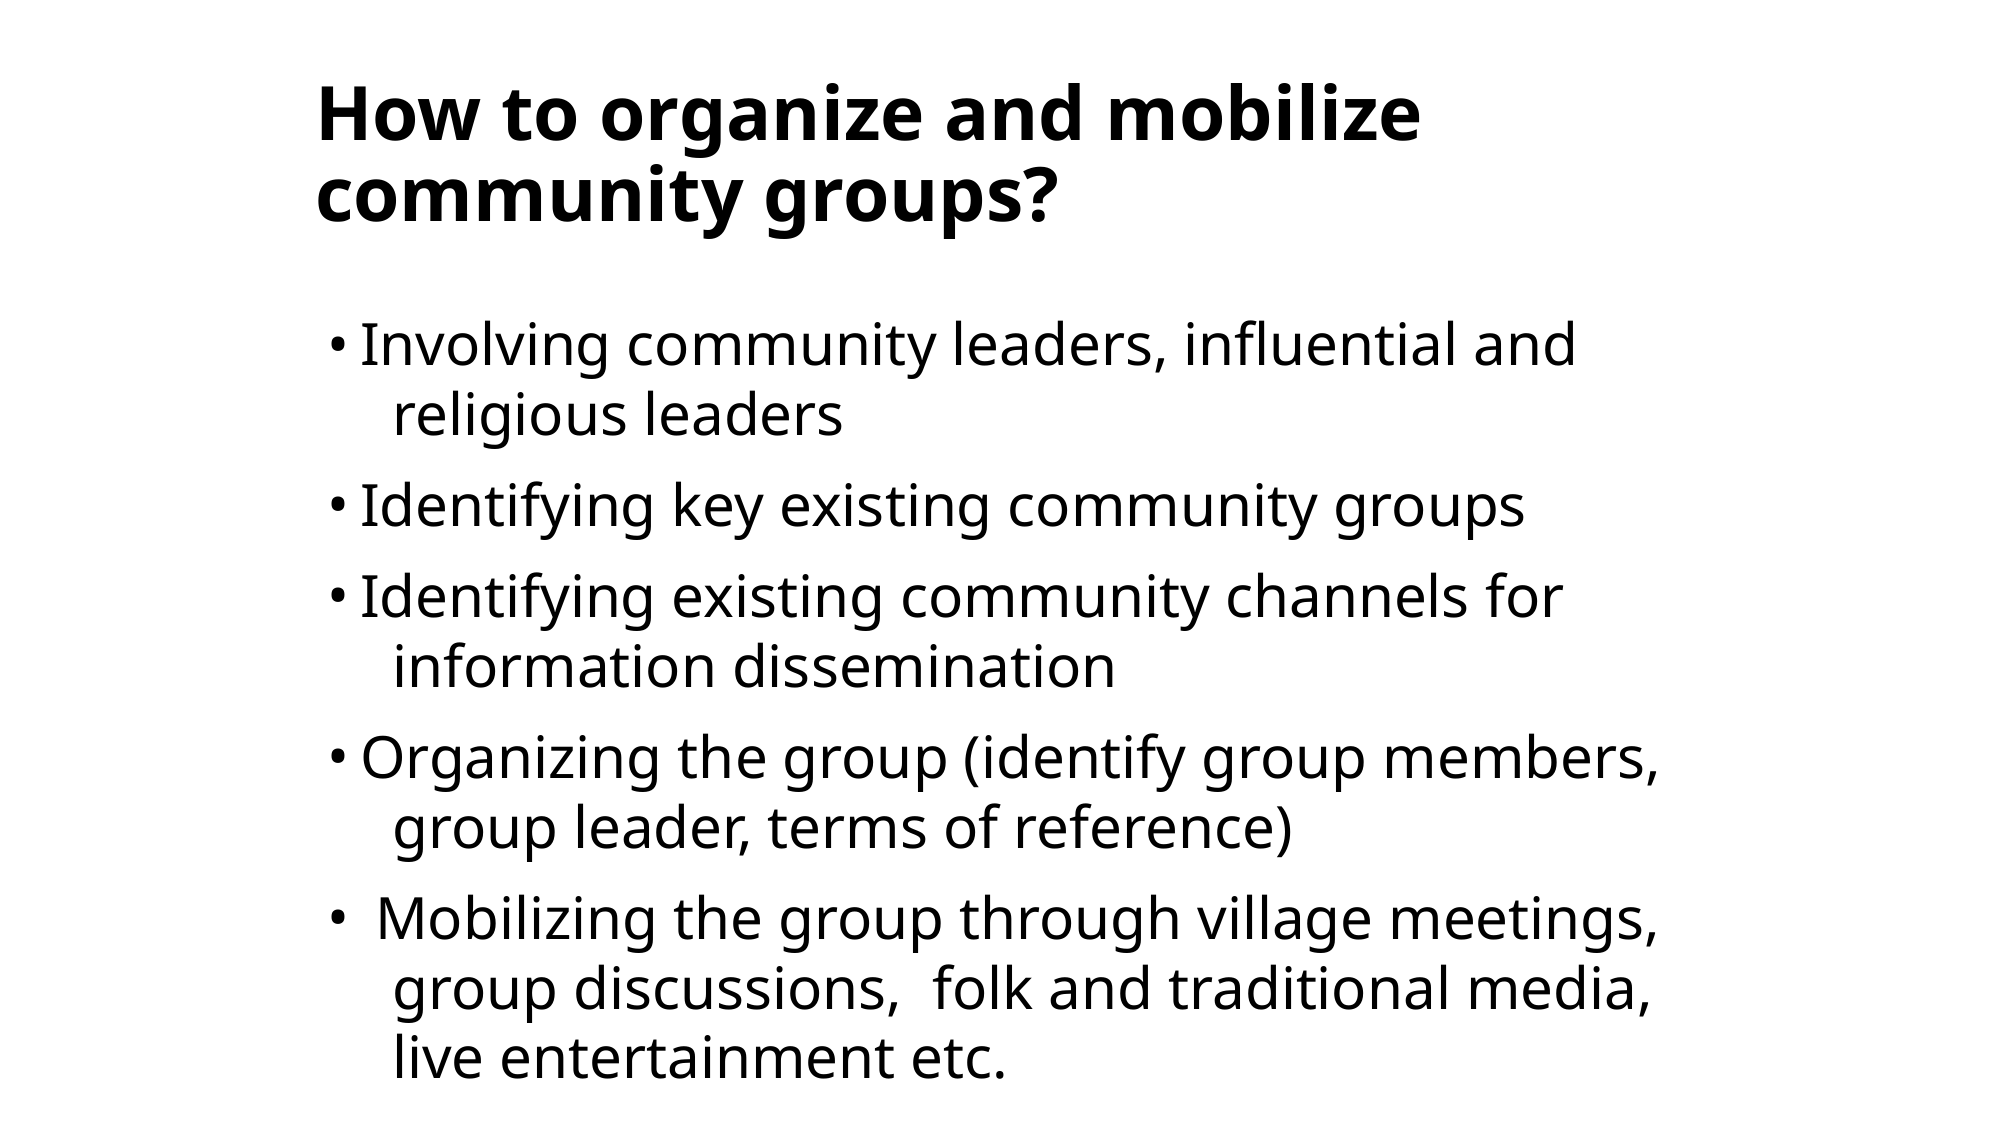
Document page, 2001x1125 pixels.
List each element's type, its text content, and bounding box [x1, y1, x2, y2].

title How to organize and mobilize community groups? [300, 62, 1626, 250]
text_box Involving community leaders, influential and religious leaders Identifying key existing community groups Identifying existing community channels for information dissemination Organizing the group (identify group members, group leader, terms of reference) Mobilizing the group through village meetings, group discussions, folk and traditional media, live entertainment etc. [312, 299, 1713, 1101]
